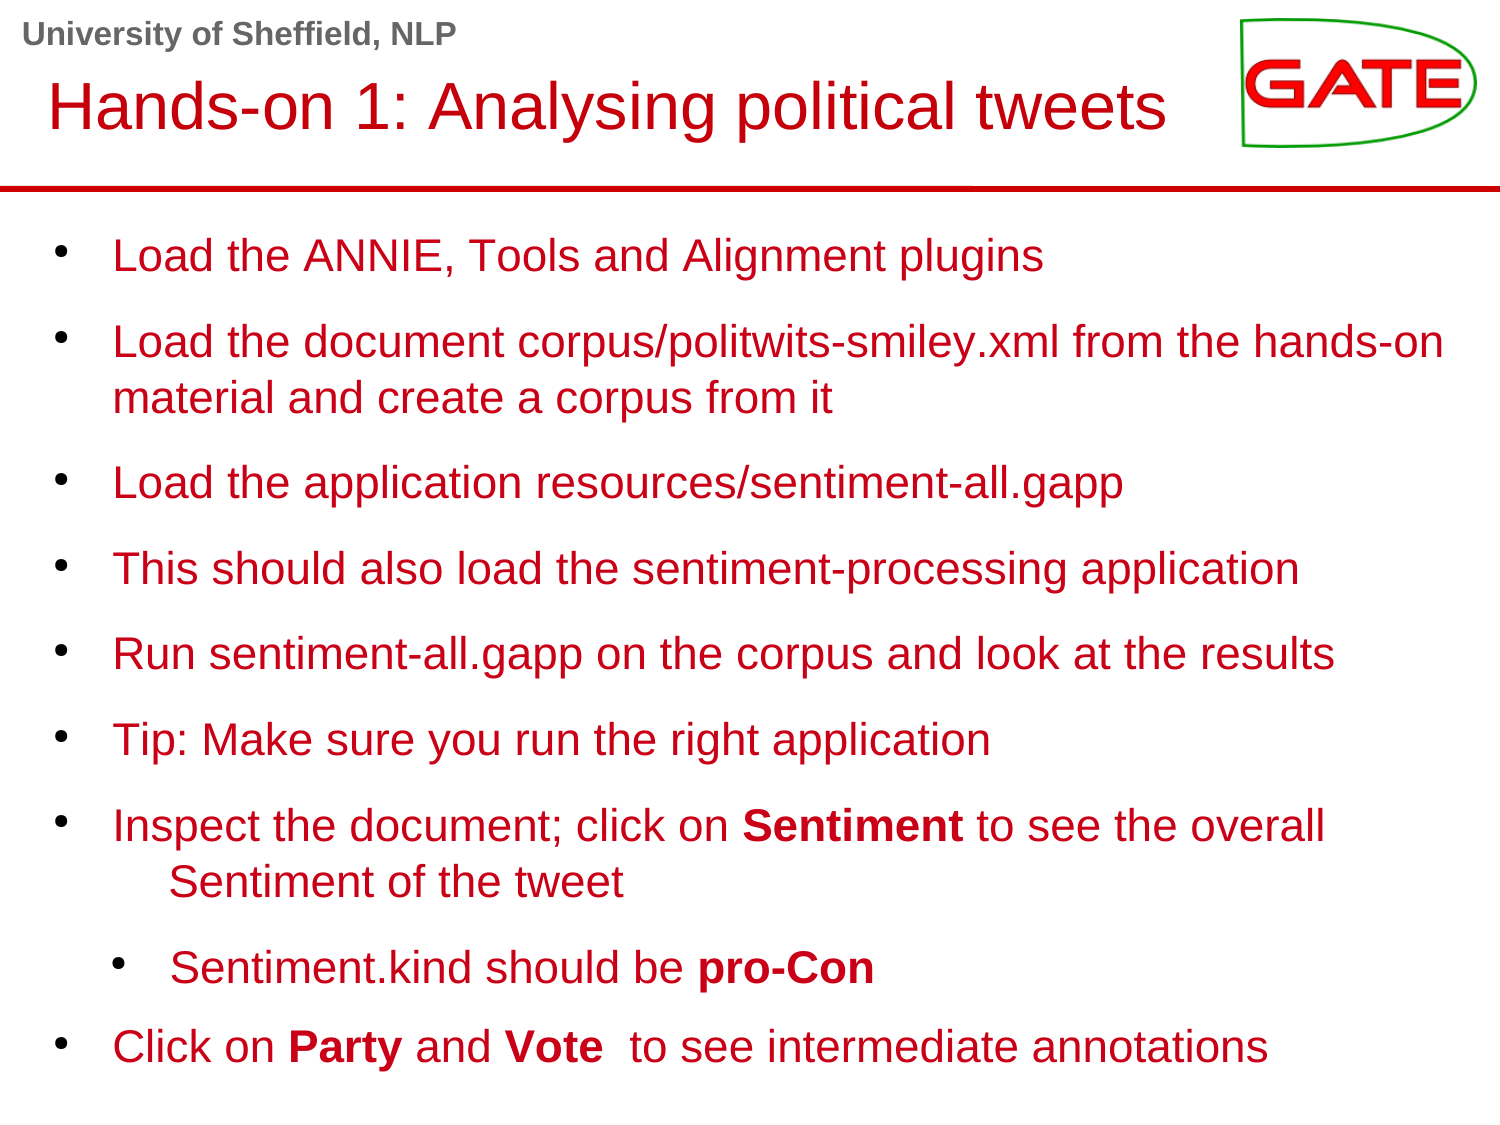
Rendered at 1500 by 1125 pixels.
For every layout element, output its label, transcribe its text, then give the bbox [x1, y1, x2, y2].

picture [1240, 18, 1477, 148]
title Hands-on 1: Analysing political tweets [47, 47, 1267, 168]
list Load the ANNIE, Tools and Alignment plugins Load the document corpus/politwits-smiley.xml from the hands-on material and create a corpus from it Load the application resources/sentiment-all.gapp This should also load the sentiment-processing application Run sentiment-all.gapp on the corpus and look at the results Tip: Make sure you run the right application Inspect the document; click on Sentiment to see the overall Sentiment of the tweet Sentiment.kind should be pro-Con Click on Party and Vote to see intermediate annotations [53, 224, 1500, 1111]
